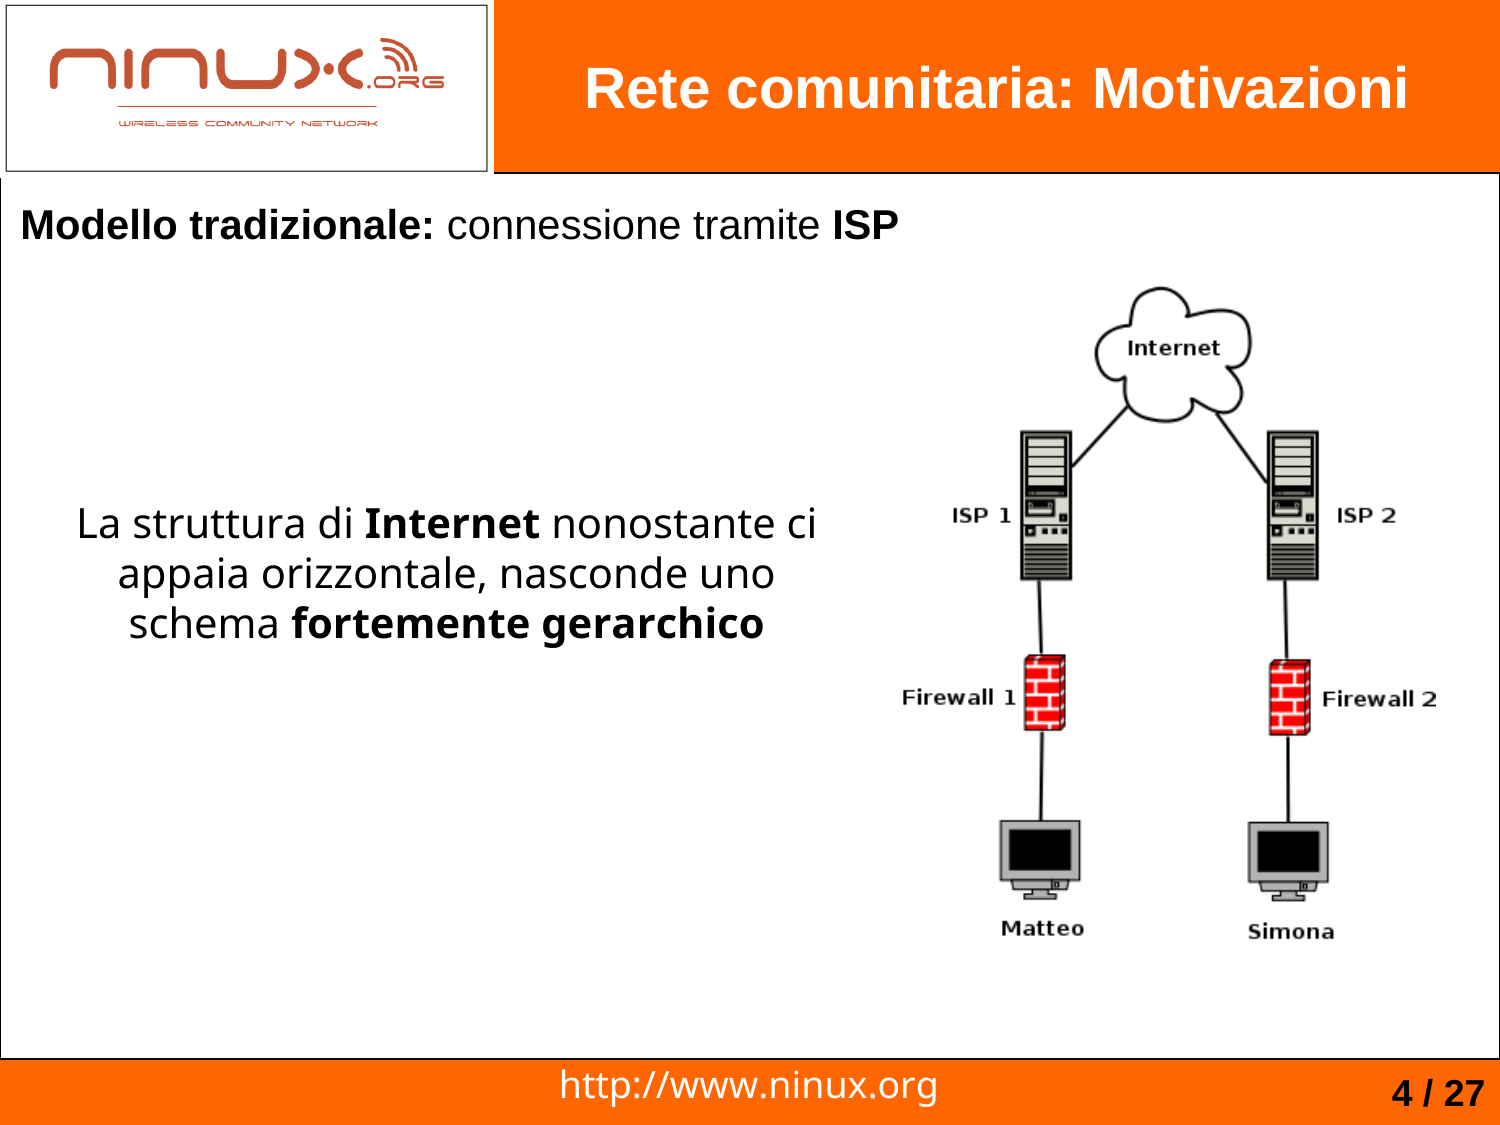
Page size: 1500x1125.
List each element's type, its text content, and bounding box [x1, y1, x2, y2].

text_box http://www.ninux.org [0, 1053, 1500, 1125]
title Rete comunitaria: Motivazioni [495, 17, 1500, 160]
picture [0, 0, 494, 178]
text_box La struttura di Internet nonostante ci appaia orizzontale, nasconde uno schema fortemente gerarchico [60, 489, 834, 725]
text_box <numero> / 27 [1257, 1061, 1500, 1125]
picture [902, 284, 1436, 944]
text_box Modello tradizionale: connessione tramite ISP [5, 190, 1487, 255]
